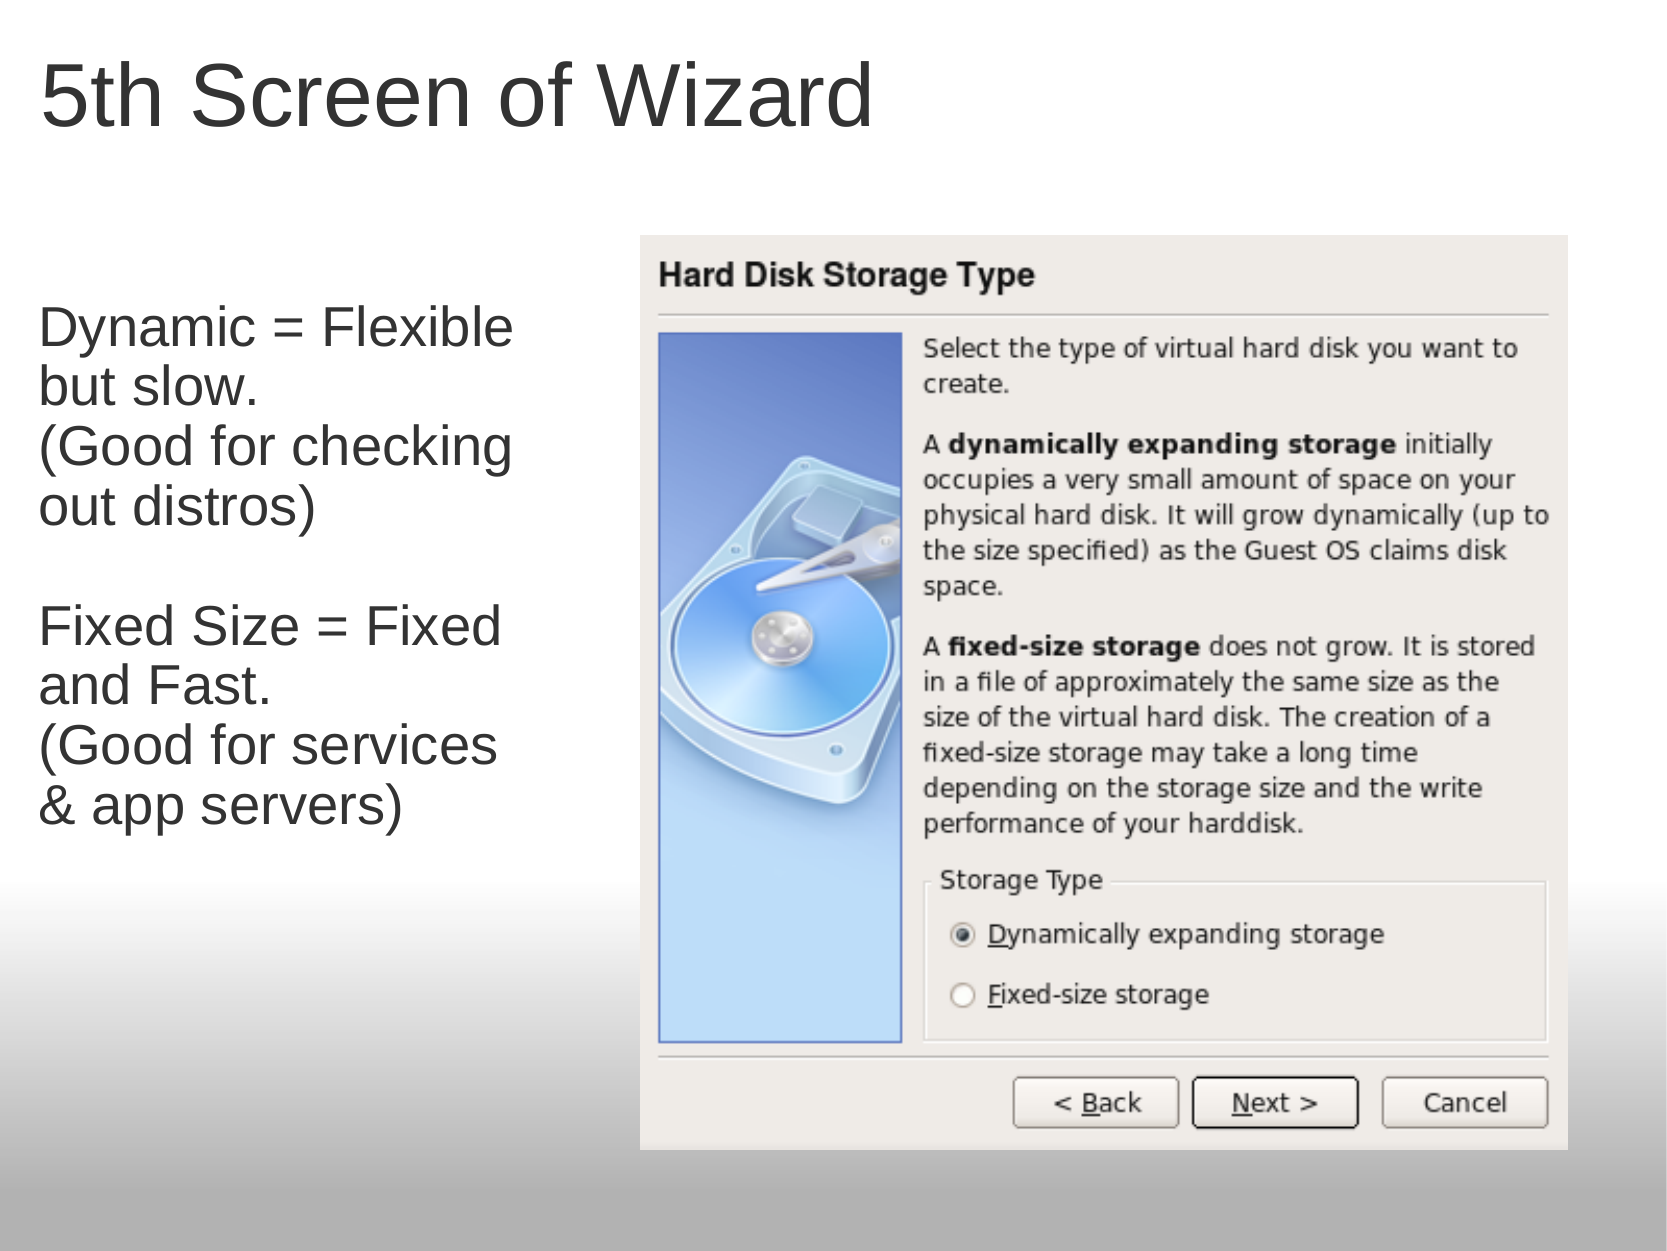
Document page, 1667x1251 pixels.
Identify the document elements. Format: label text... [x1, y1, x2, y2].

title 5th Screen of Wizard [40, 50, 1627, 201]
list Dynamic = Flexible but slow. (Good for checking out distros) Fixed Size = Fixed and Fast. (Good for services & app servers) [38, 298, 541, 1089]
picture [0, 0, 1667, 1251]
